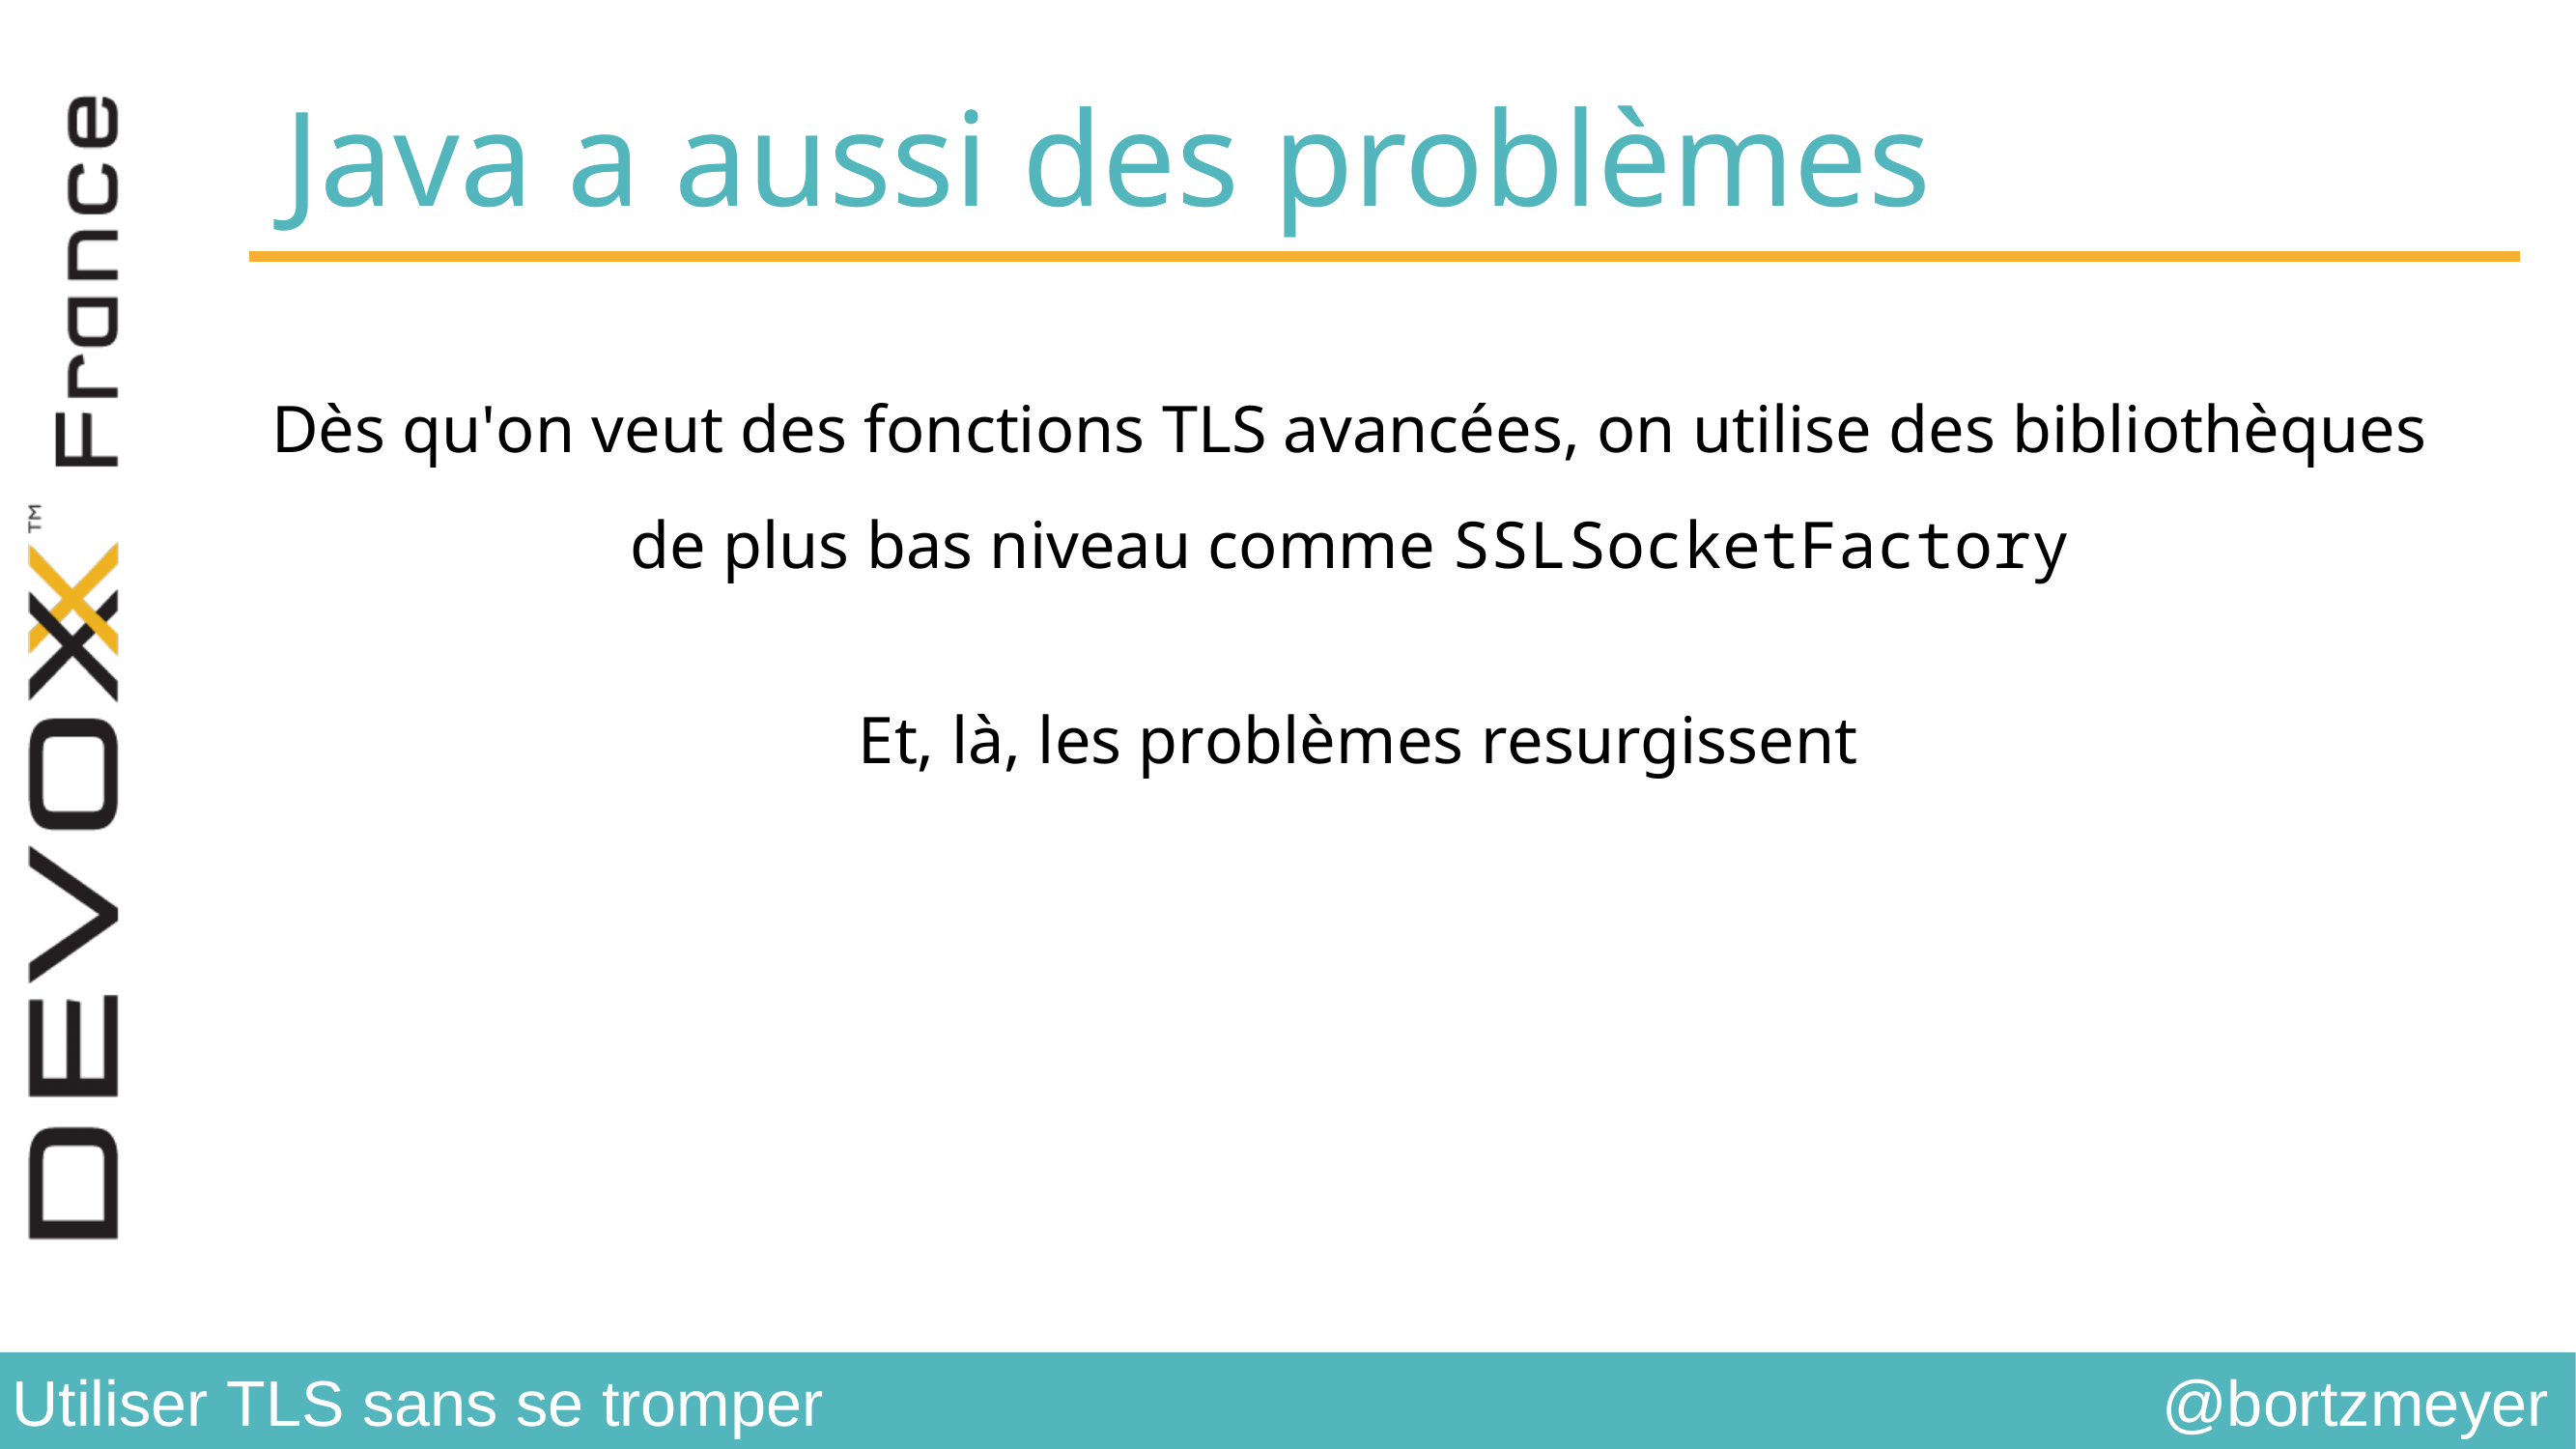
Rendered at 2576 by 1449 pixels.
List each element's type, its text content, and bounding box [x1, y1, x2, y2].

picture [0, 74, 141, 1270]
text_box Java a aussi des problèmes [285, 68, 2396, 241]
text_box Dès qu'on veut des fonctions TLS avancées, on utilise des bibliothèques de plus bas niveau comme SSLSocketFactory Et, là, les problèmes resurgissent [225, 342, 2476, 1313]
